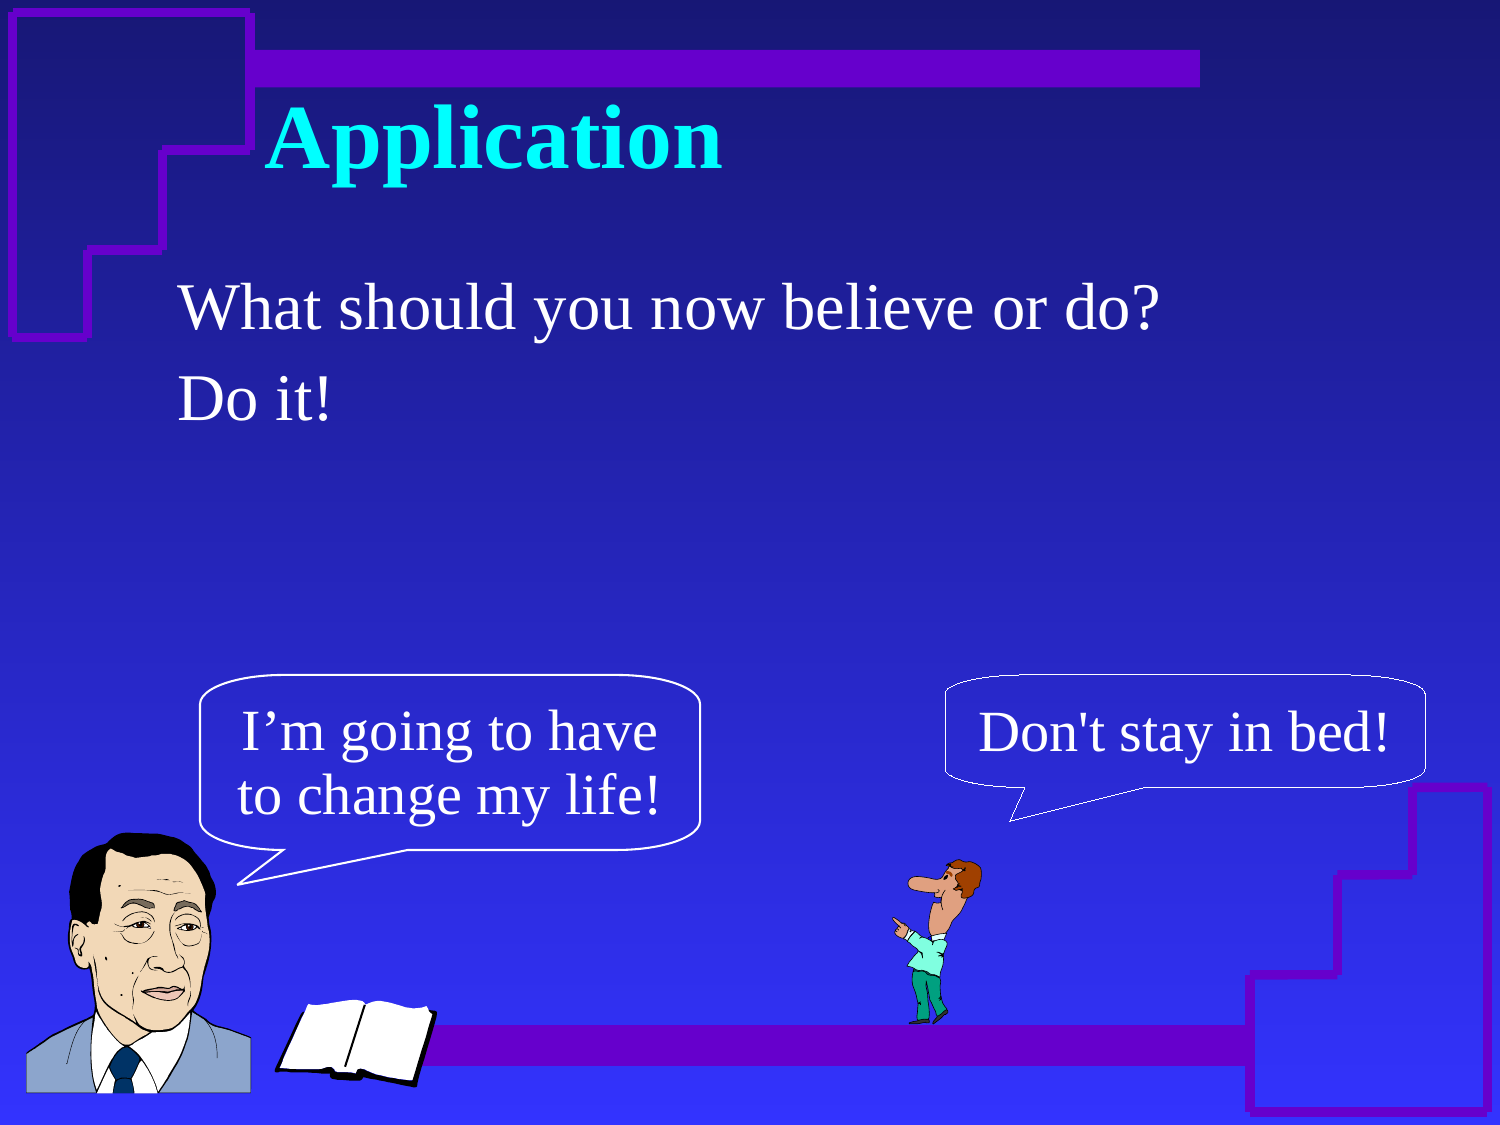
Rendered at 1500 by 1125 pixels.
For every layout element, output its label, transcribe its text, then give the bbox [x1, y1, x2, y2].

chart [891, 859, 983, 1025]
list What should you now believe or do? Do it! [162, 262, 1450, 563]
text_box I’m going to have to change my life! [200, 674, 701, 882]
text_box Don't stay in bed! [945, 674, 1426, 822]
picture [26, 832, 252, 1094]
text_box [274, 999, 437, 1088]
title Application [249, 74, 1450, 201]
